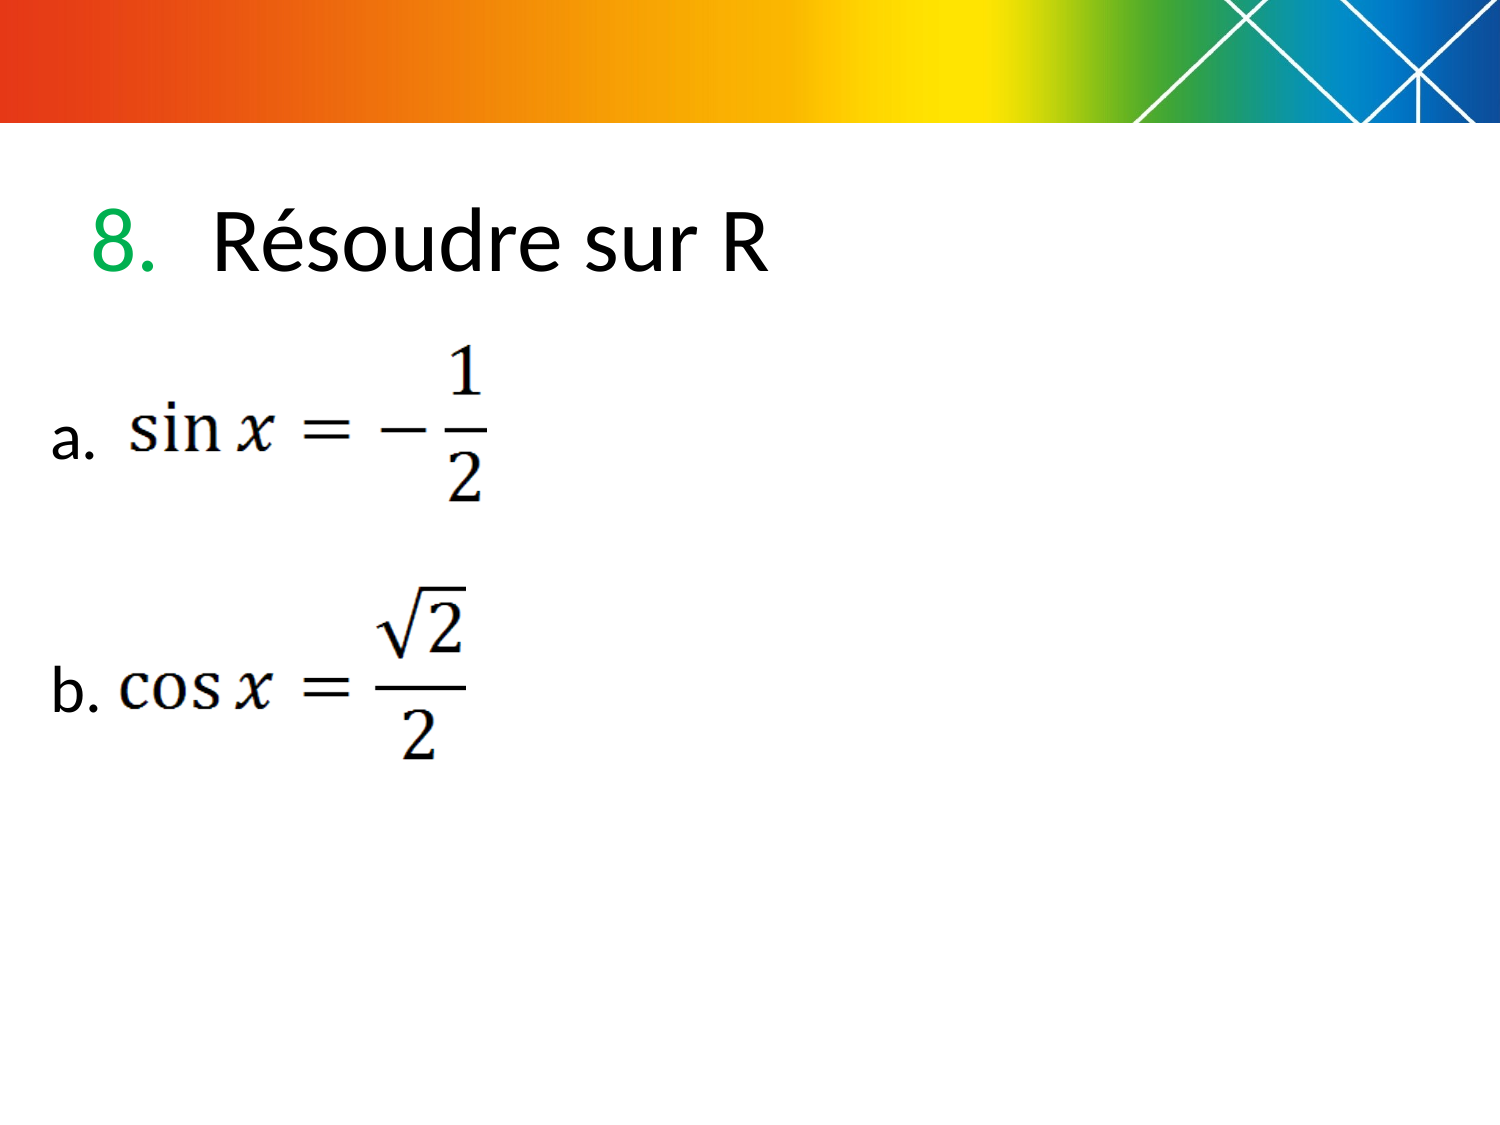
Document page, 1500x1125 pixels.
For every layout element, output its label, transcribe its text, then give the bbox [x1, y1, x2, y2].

picture [0, 0, 1359, 123]
picture [128, 334, 487, 516]
title Résoudre sur R [75, 163, 1426, 305]
picture [117, 571, 466, 774]
text_box a. b. [35, 385, 821, 1125]
picture [1340, 0, 1500, 123]
